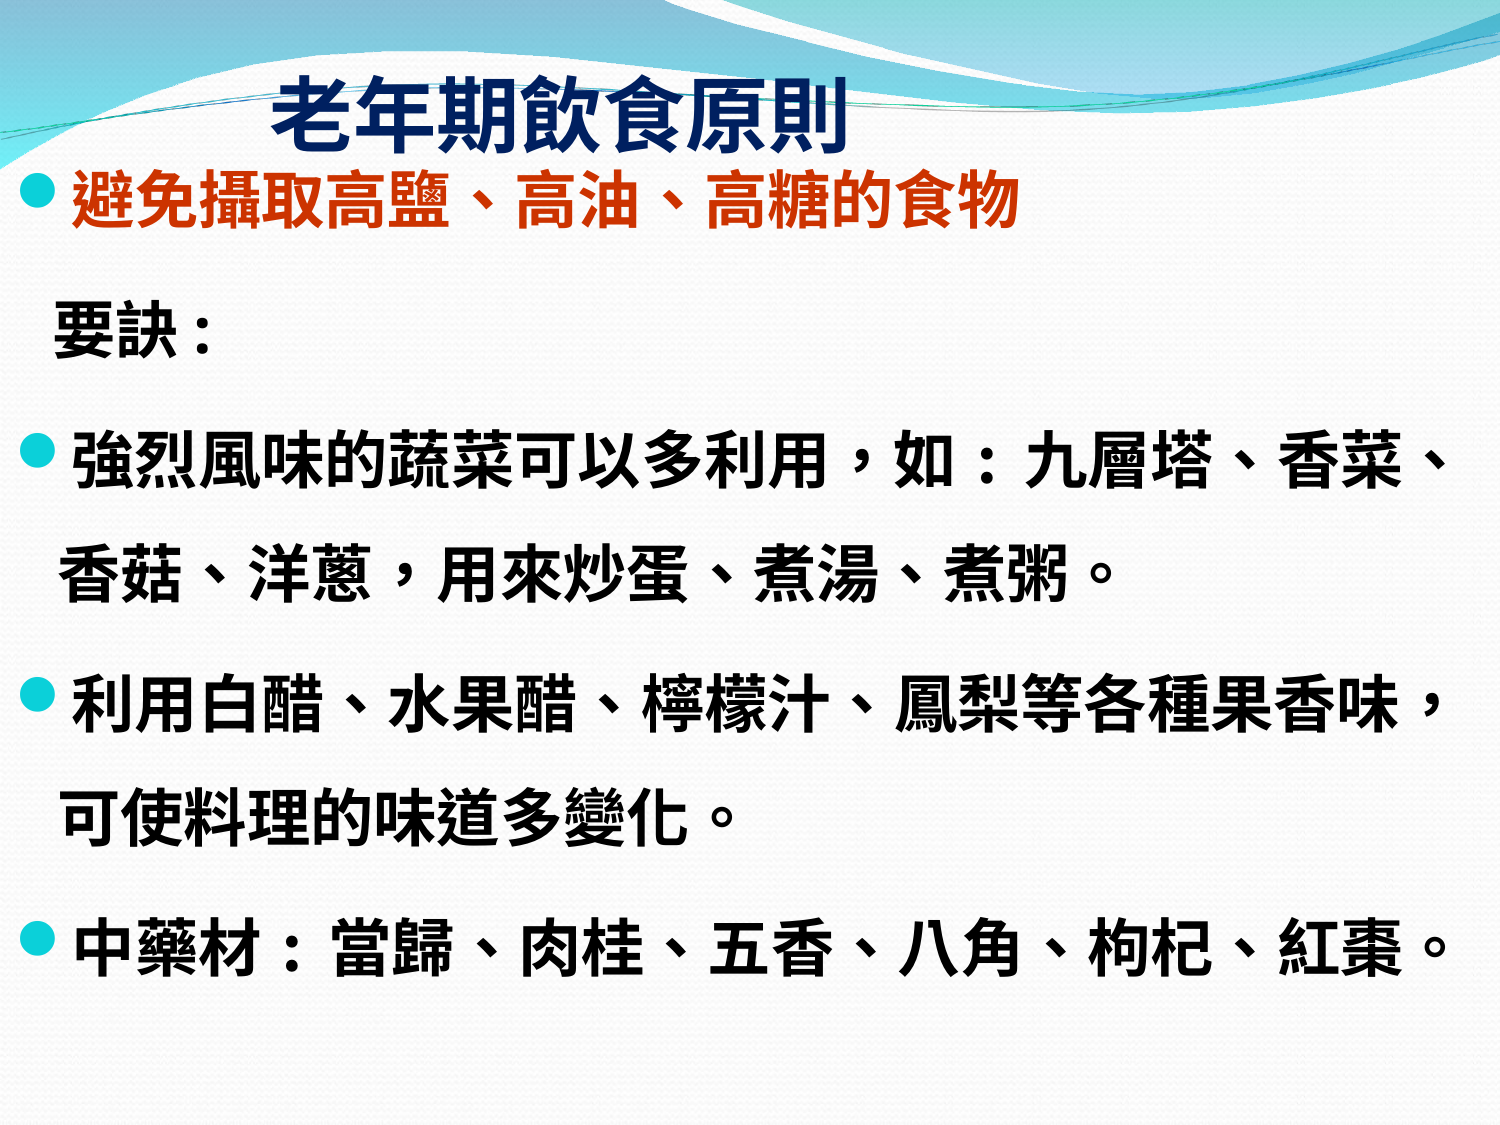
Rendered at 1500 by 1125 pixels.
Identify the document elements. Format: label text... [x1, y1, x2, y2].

title 老年期飲食原則 [76, 30, 1046, 160]
picture [0, 0, 1500, 1125]
list 避免攝取高鹽、高油、高糖的食物 要訣: 強烈風味的蔬菜可以多利用，如:九層塔、香菜、香菇、洋蔥，用來炒蛋、煮湯、煮粥。 利用白醋、水果醋、檸檬汁、鳳梨等各種果香味，可使料理的味道多變化。 中藥材:當歸、肉桂、五香、八角、枸杞、紅棗。 [0, 160, 1471, 1071]
